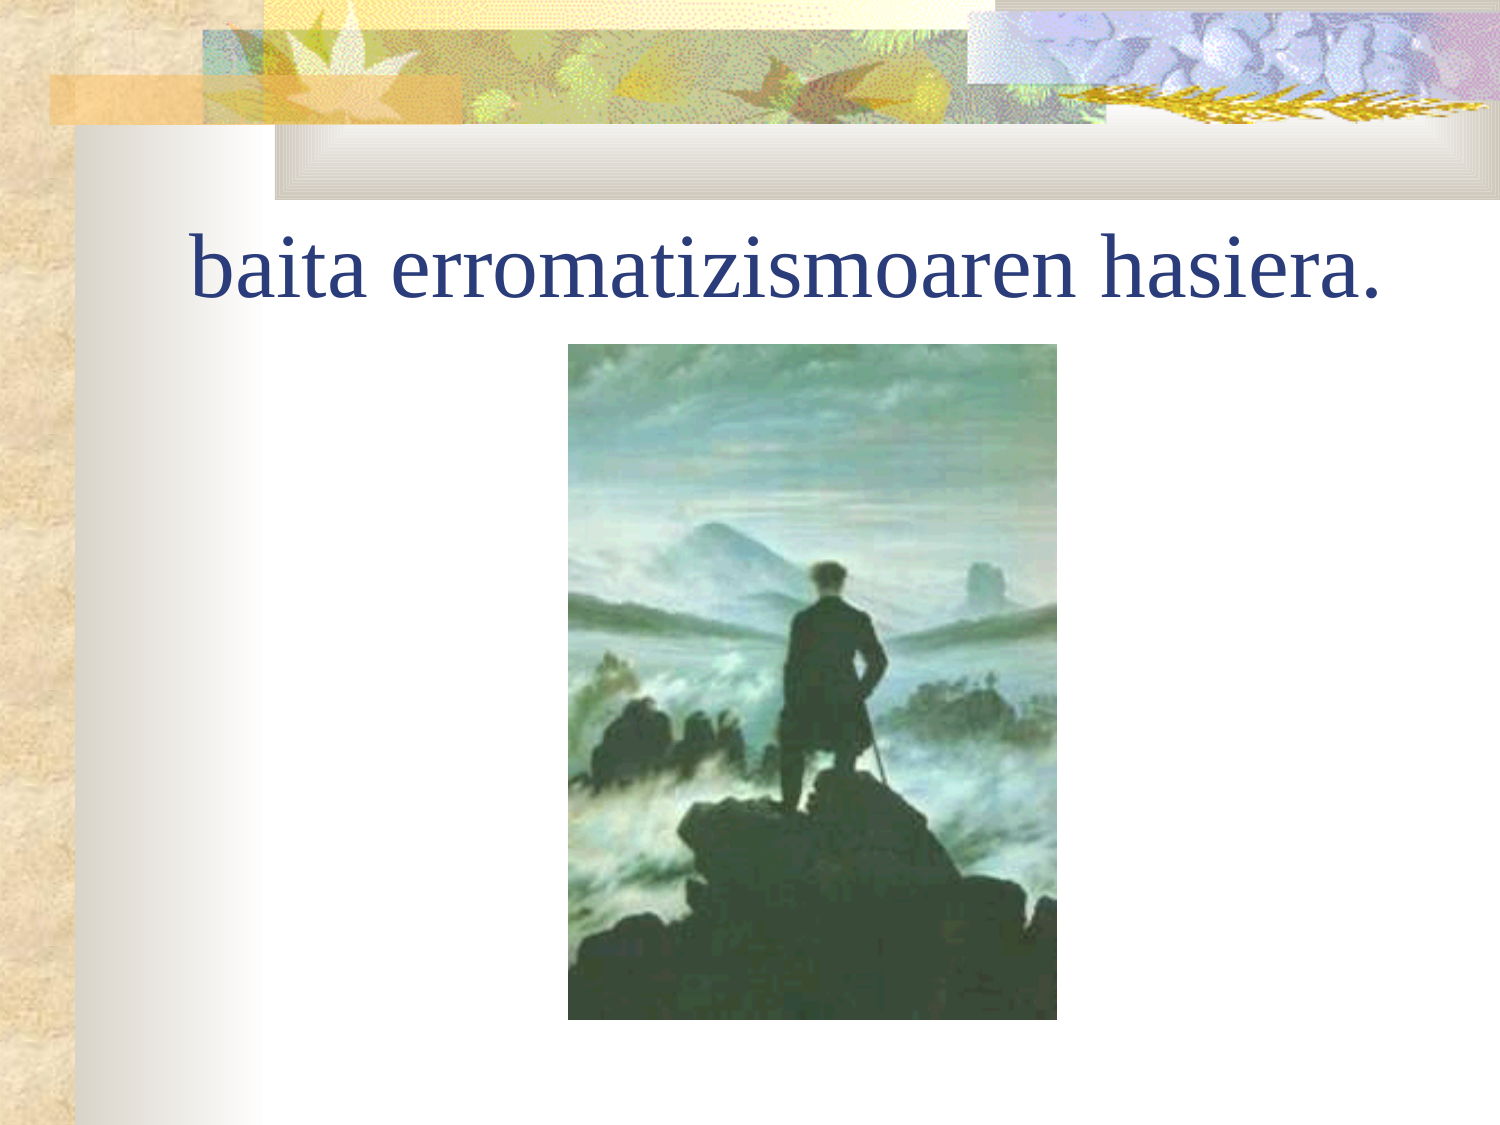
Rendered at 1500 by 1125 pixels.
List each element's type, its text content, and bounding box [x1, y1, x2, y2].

picture [0, 0, 1500, 1125]
chart [568, 344, 1057, 1020]
title baita erromatizismoaren hasiera. [174, 137, 1450, 325]
